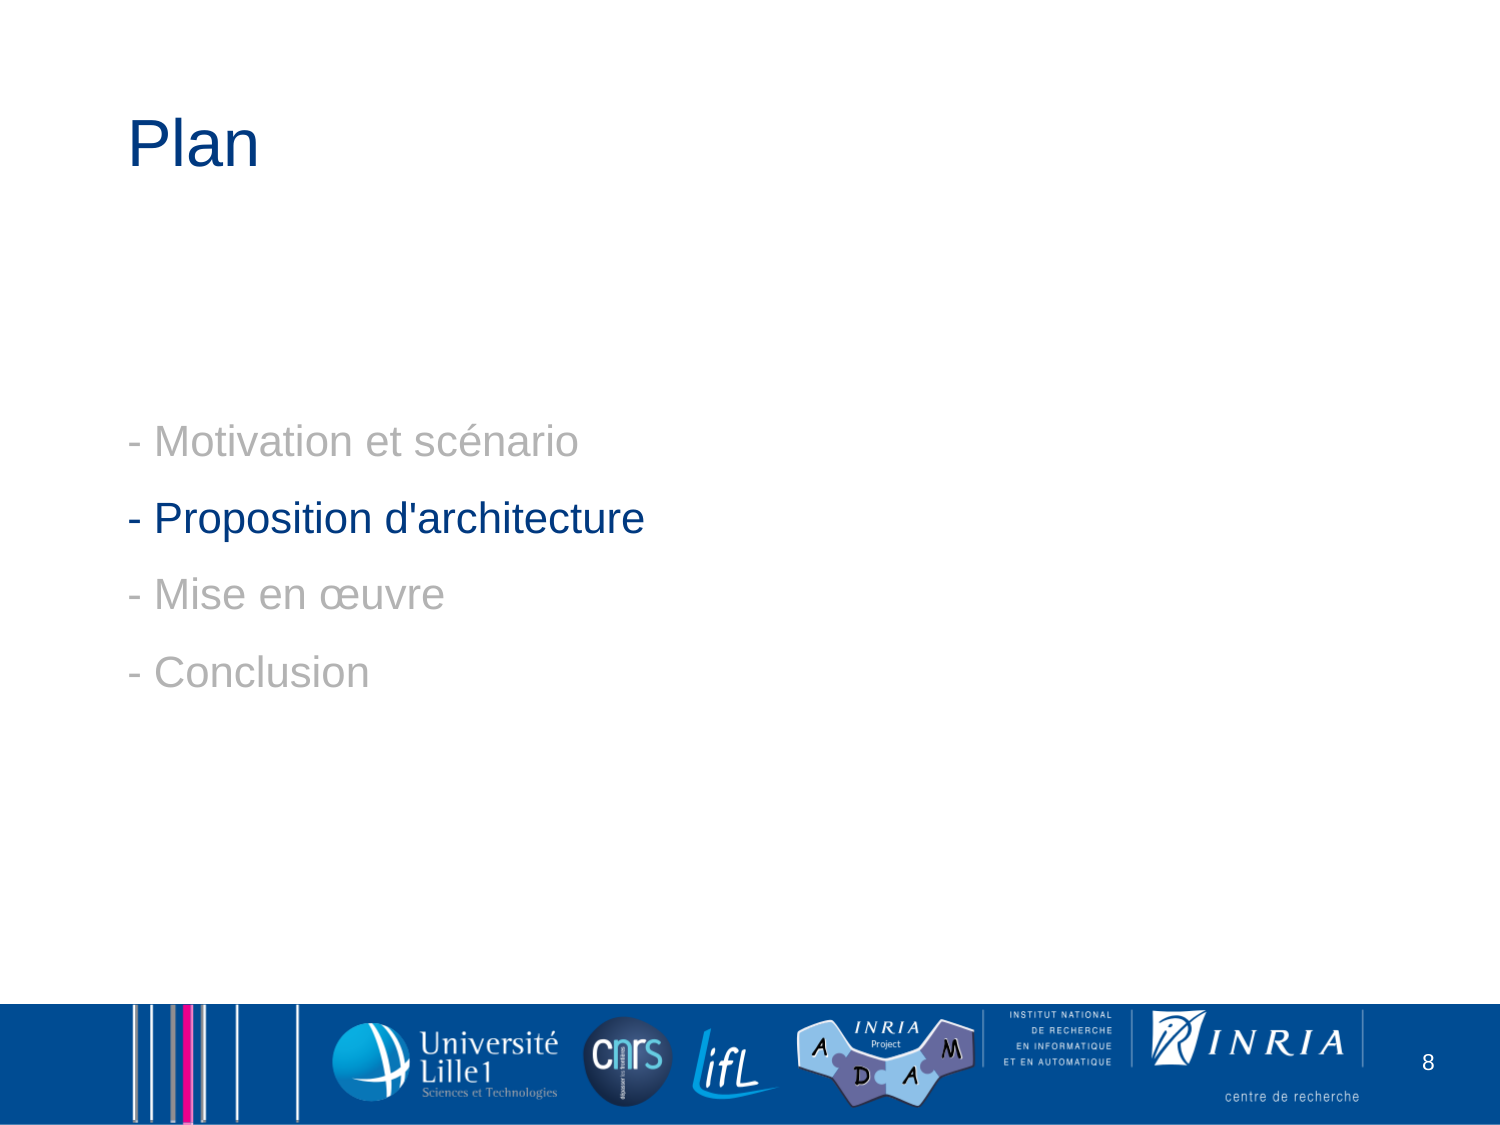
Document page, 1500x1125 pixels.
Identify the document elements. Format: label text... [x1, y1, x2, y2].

list - Motivation et scénario - Proposition d'architecture - Mise en œuvre - Conclusion [112, 404, 1476, 721]
title Plan [112, 0, 1474, 188]
picture [0, 1004, 1500, 1125]
